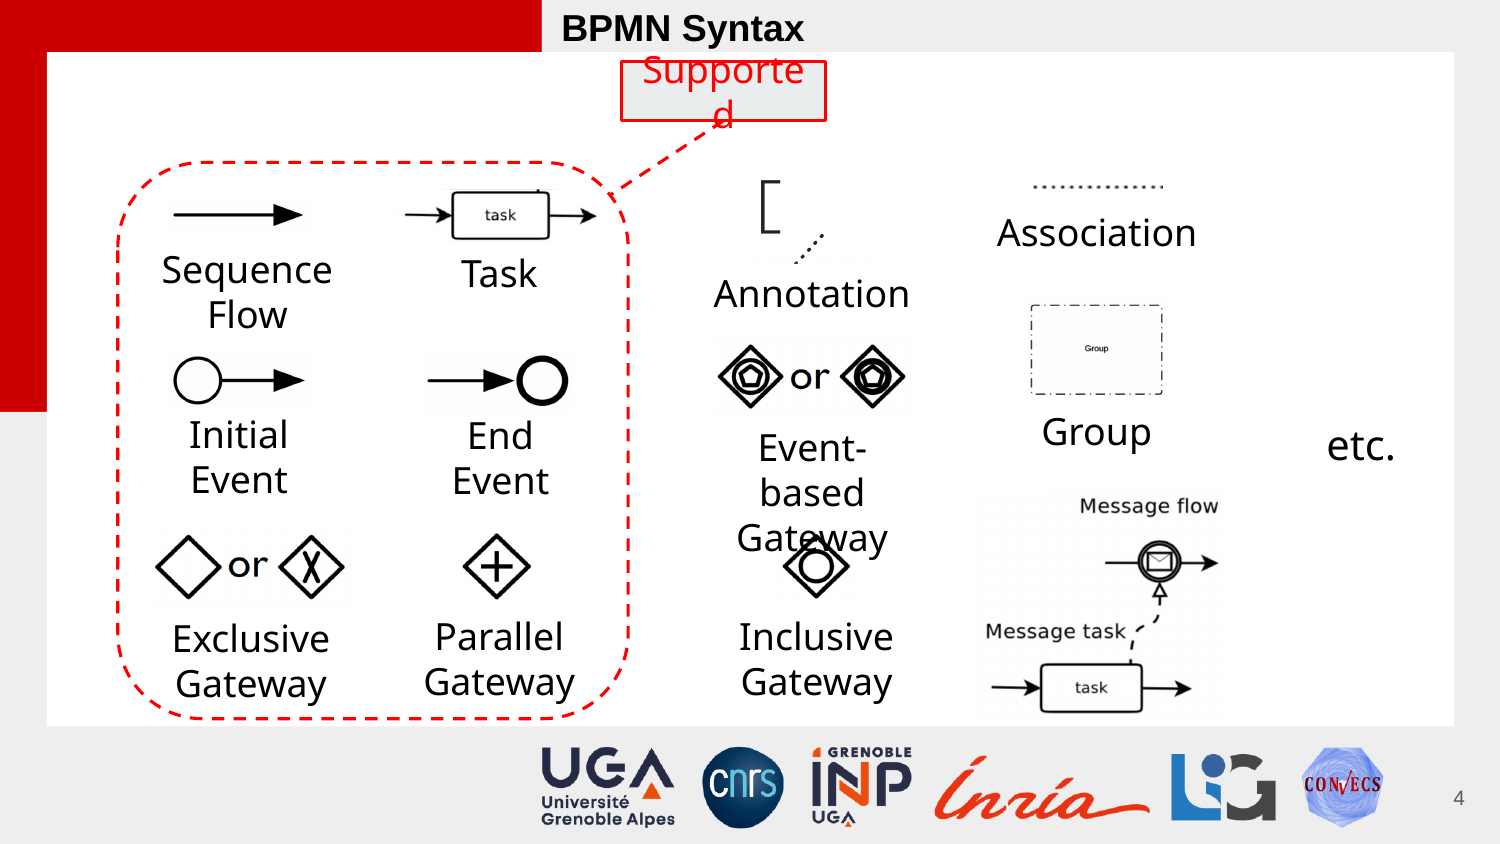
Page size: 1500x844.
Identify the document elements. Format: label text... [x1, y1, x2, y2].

text_box etc. [1311, 404, 1423, 456]
text_box Sequence Flow [145, 231, 350, 352]
text_box Annotation [693, 254, 932, 330]
picture [0, 0, 1500, 844]
text_box Exclusive Gateway [141, 599, 361, 720]
text_box BPMN Syntax [546, 0, 1441, 55]
text_box Initial Event [165, 396, 313, 517]
text_box Inclusive Gateway [707, 598, 926, 719]
text_box Event-based Gateway [695, 408, 930, 574]
text_box Association [975, 194, 1219, 270]
text_box Group [1022, 393, 1171, 469]
text_box End Event [426, 397, 575, 518]
text_box Task [425, 234, 574, 311]
text_box Parallel Gateway [390, 598, 609, 719]
text_box Supported [621, 61, 826, 121]
slide_number <numéro> [1389, 764, 1480, 830]
text_box etc. [1332, 440, 1344, 447]
